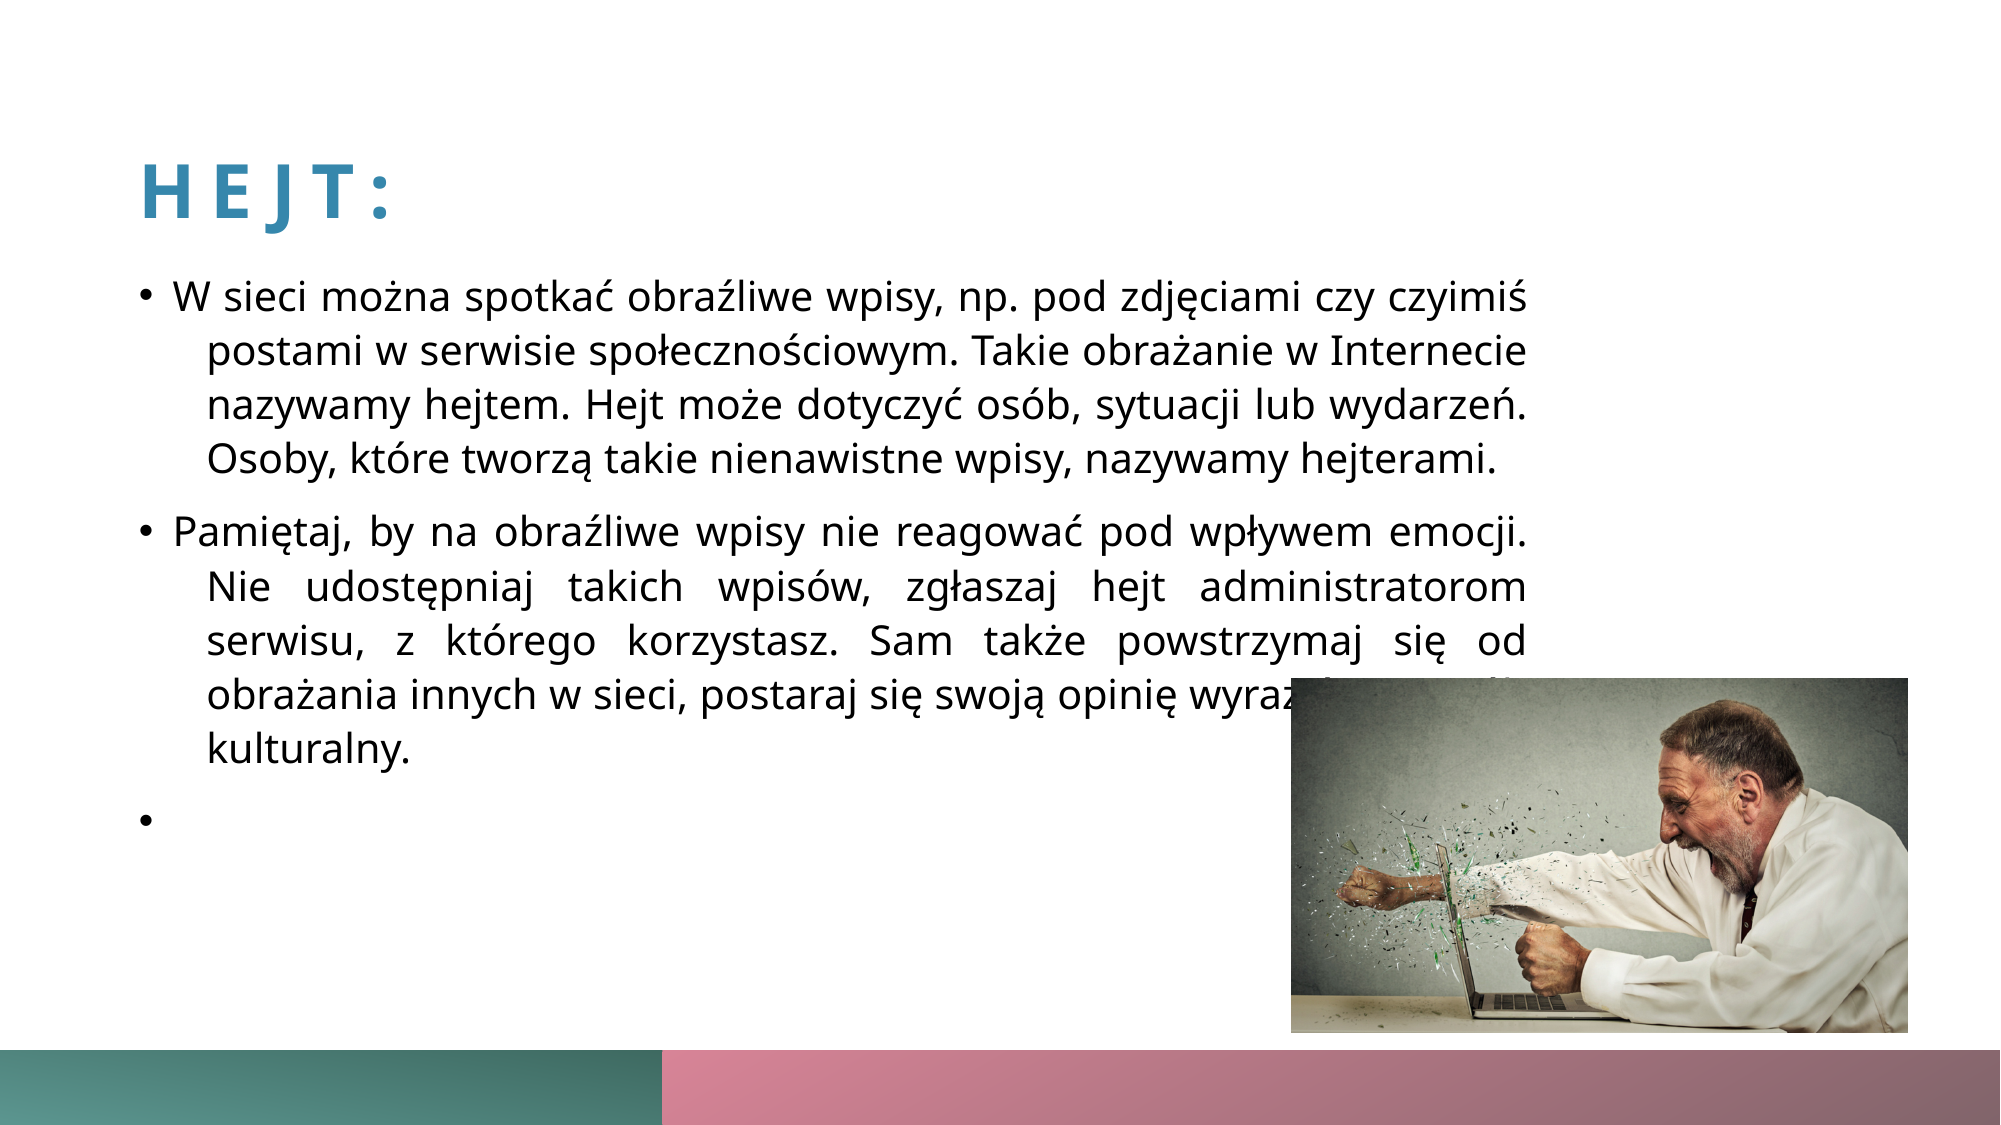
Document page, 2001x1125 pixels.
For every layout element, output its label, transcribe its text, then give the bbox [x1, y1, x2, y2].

picture [1291, 678, 1908, 1033]
title Hejt: [138, 30, 1819, 234]
list W sieci można spotkać obraźliwe wpisy, np. pod zdjęciami czy czyimiś postami w serwisie społecznościowym. Takie obrażanie w Internecie nazywamy hejtem. Hejt może dotyczyć osób, sytuacji lub wydarzeń. Osoby, które tworzą takie nienawistne wpisy, nazywamy hejterami. Pamiętaj, by na obraźliwe wpisy nie reagować pod wpływem emocji. Nie udostępniaj takich wpisów, zgłaszaj hejt administratorom serwisu, z którego korzystasz. Sam także powstrzymaj się od obrażania innych w sieci, postaraj się swoją opinię wyrazić w sposób kulturalny. [138, 265, 1528, 797]
